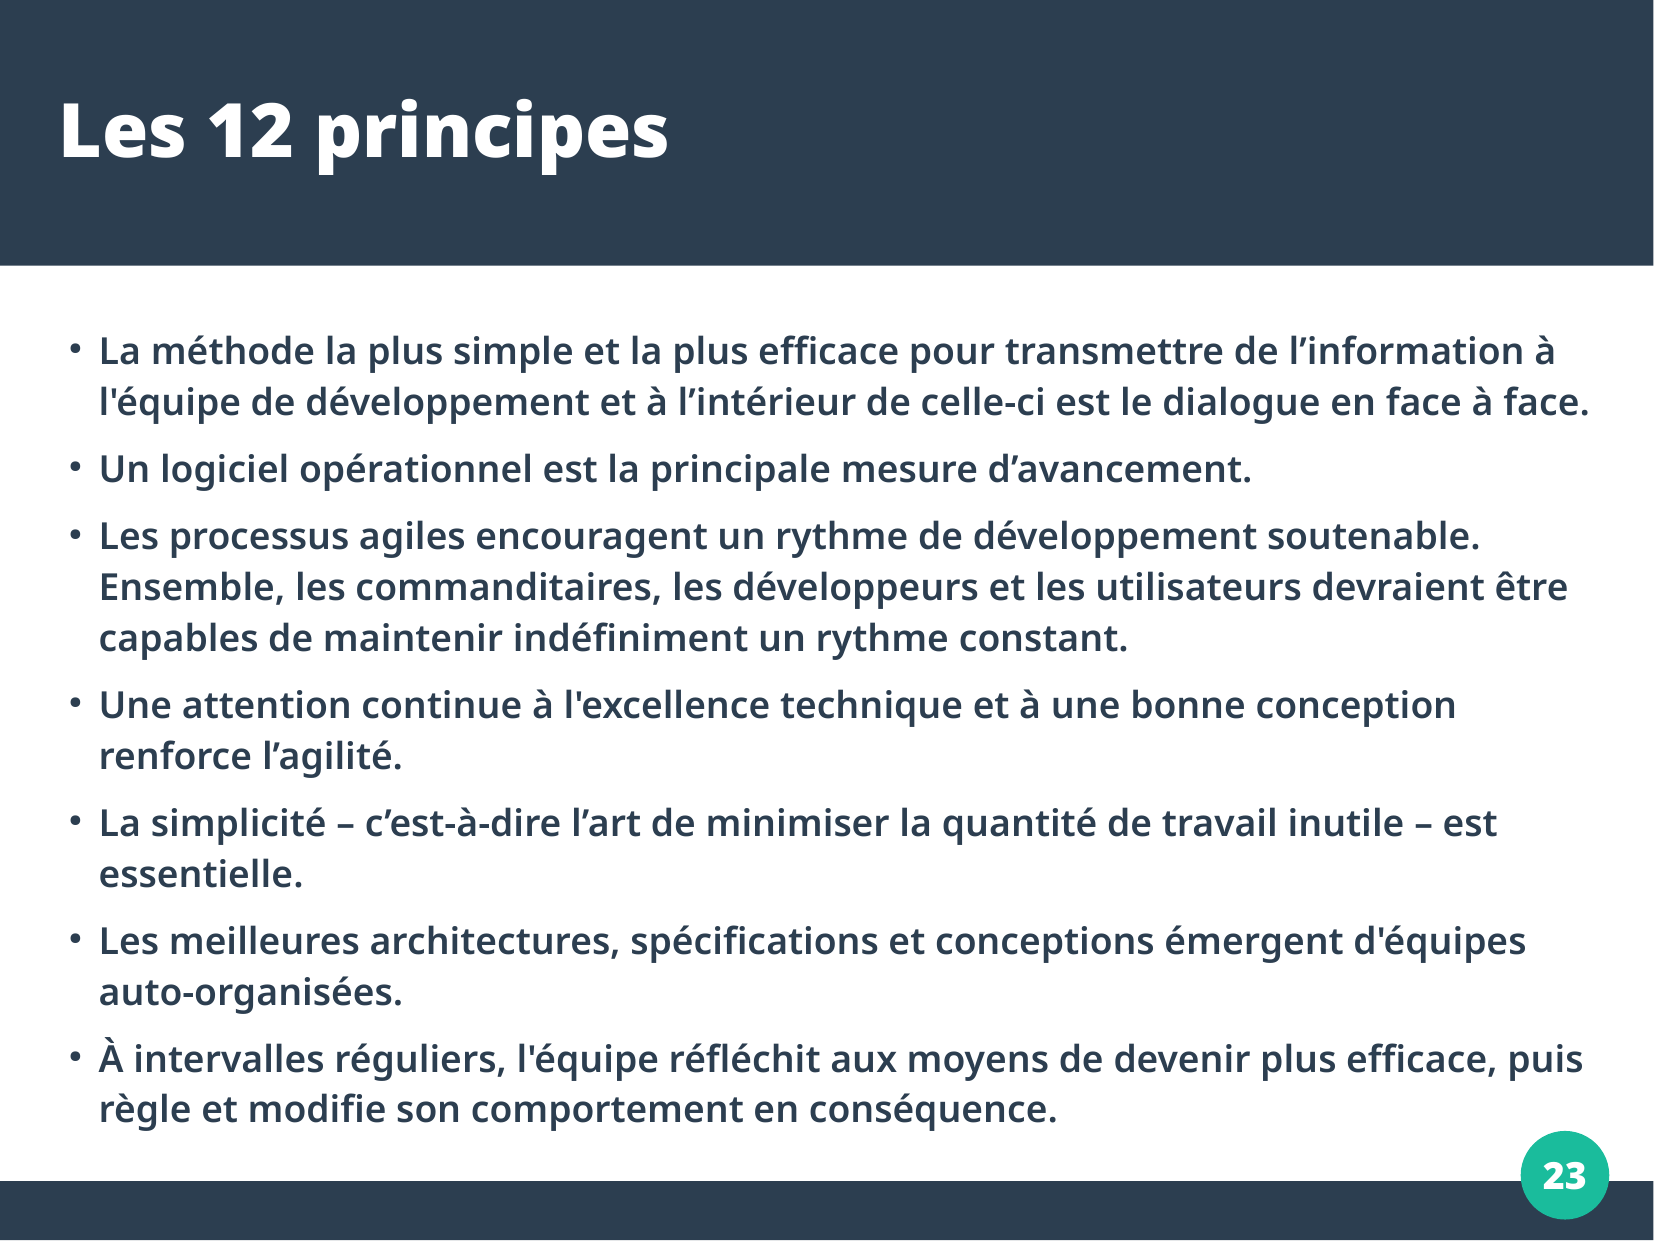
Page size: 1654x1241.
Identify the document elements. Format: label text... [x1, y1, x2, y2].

list La méthode la plus simple et la plus efficace pour transmettre de l’information à l'équipe de développement et à l’intérieur de celle-ci est le dialogue en face à face. Un logiciel opérationnel est la principale mesure d’avancement. Les processus agiles encouragent un rythme de développement soutenable. Ensemble, les commanditaires, les développeurs et les utilisateurs devraient être capables de maintenir indéfiniment un rythme constant. Une attention continue à l'excellence technique et à une bonne conception renforce l’agilité. La simplicité – c’est-à-dire l’art de minimiser la quantité de travail inutile – est essentielle. Les meilleures architectures, spécifications et conceptions émergent d'équipes auto-organisées. À intervalles réguliers, l'équipe réfléchit aux moyens de devenir plus efficace, puis règle et modifie son comportement en conséquence. [59, 324, 1595, 1152]
title Les 12 principes [59, 49, 1595, 207]
